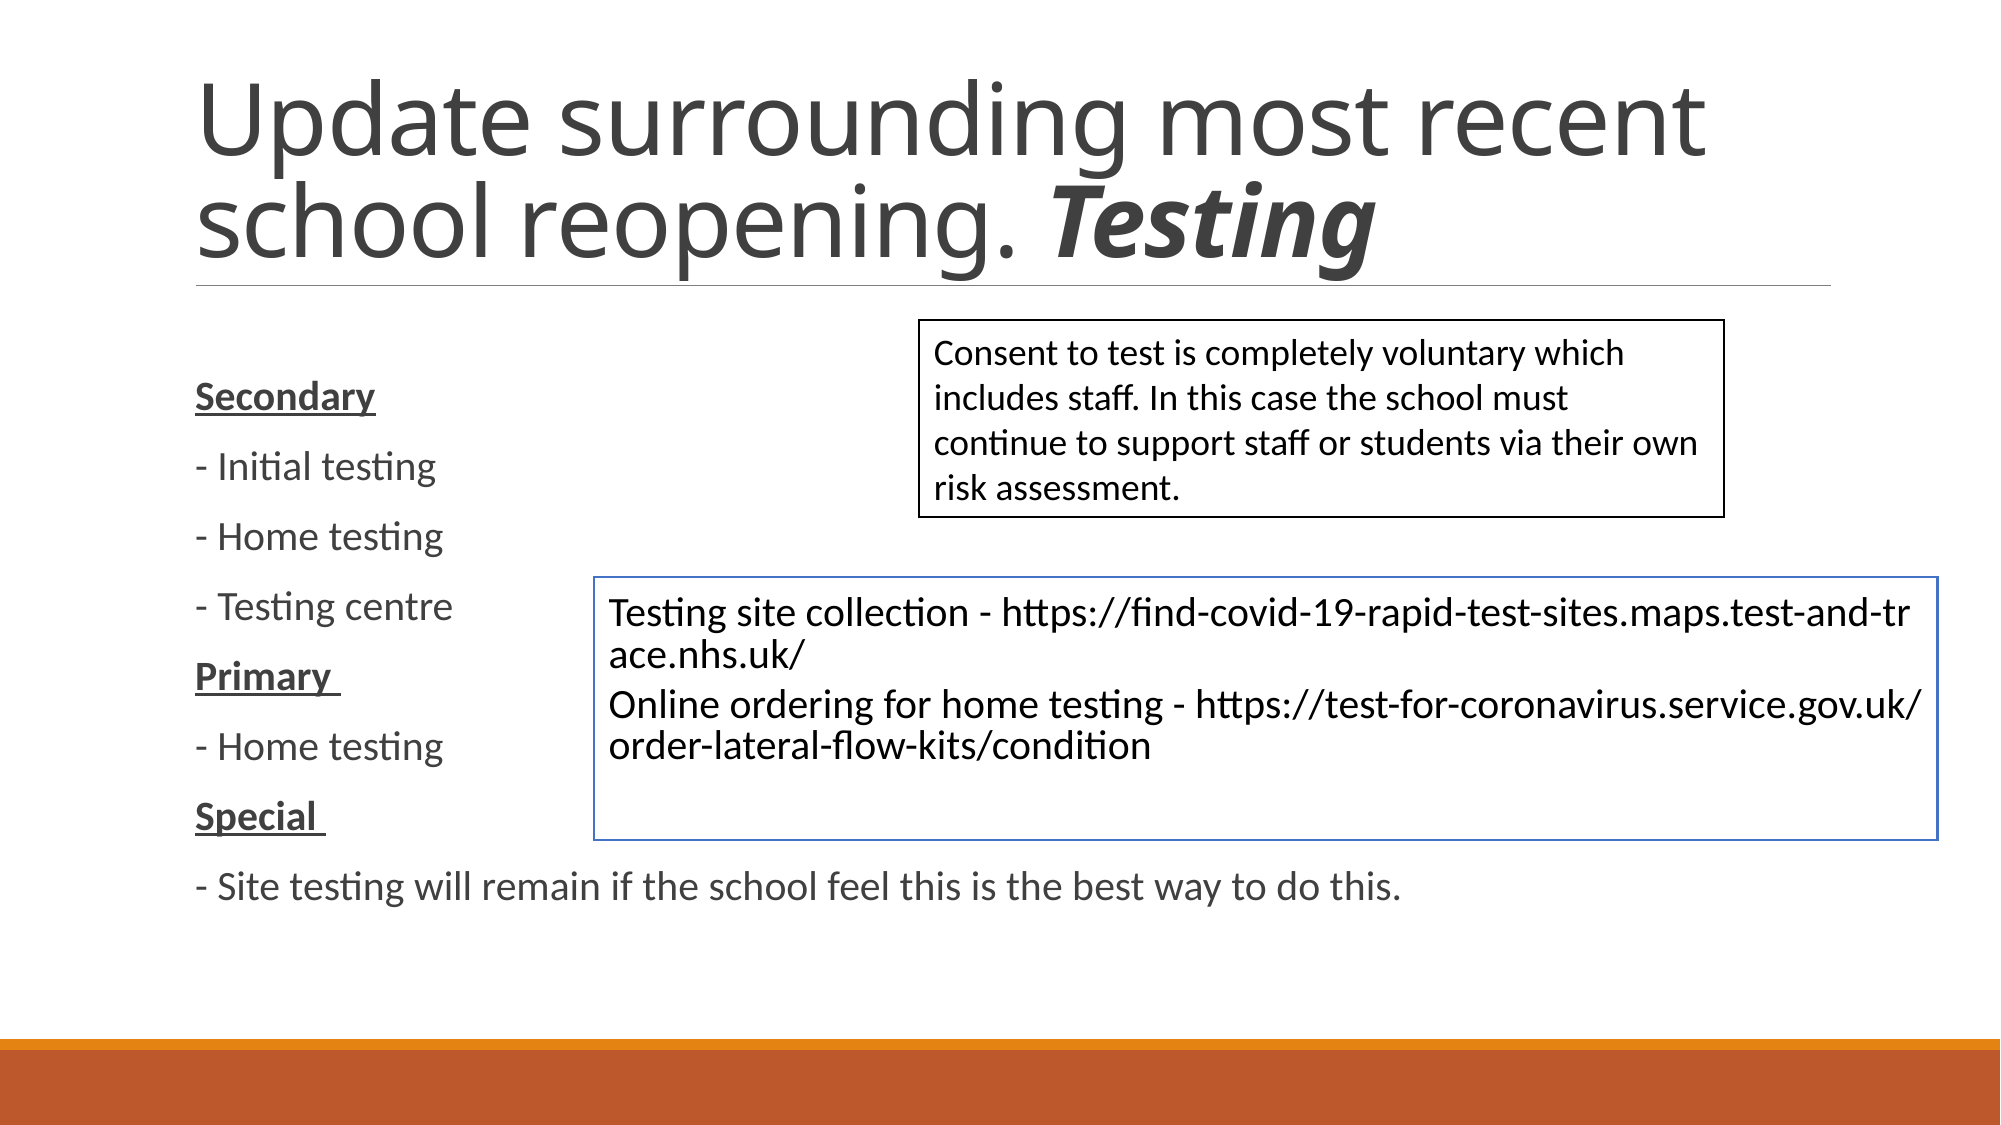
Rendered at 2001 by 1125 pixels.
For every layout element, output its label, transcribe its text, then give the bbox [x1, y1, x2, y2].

list Secondary - Initial testing - Home testing - Testing centre Primary - Home testing Special - Site testing will remain if the school feel this is the best way to do this. [180, 366, 1831, 963]
text_box Testing site collection - https://find-covid-19-rapid-test-sites.maps.test-and-trace.nhs.uk/ Online ordering for home testing - https://test-for-coronavirus.service.gov.uk/order-lateral-flow-kits/condition [593, 577, 1938, 841]
text_box Consent to test is completely voluntary which includes staff. In this case the school must continue to support staff or students via their own risk assessment. [919, 320, 1725, 518]
title Update surrounding most recent school reopening. Testing [180, 47, 1831, 286]
